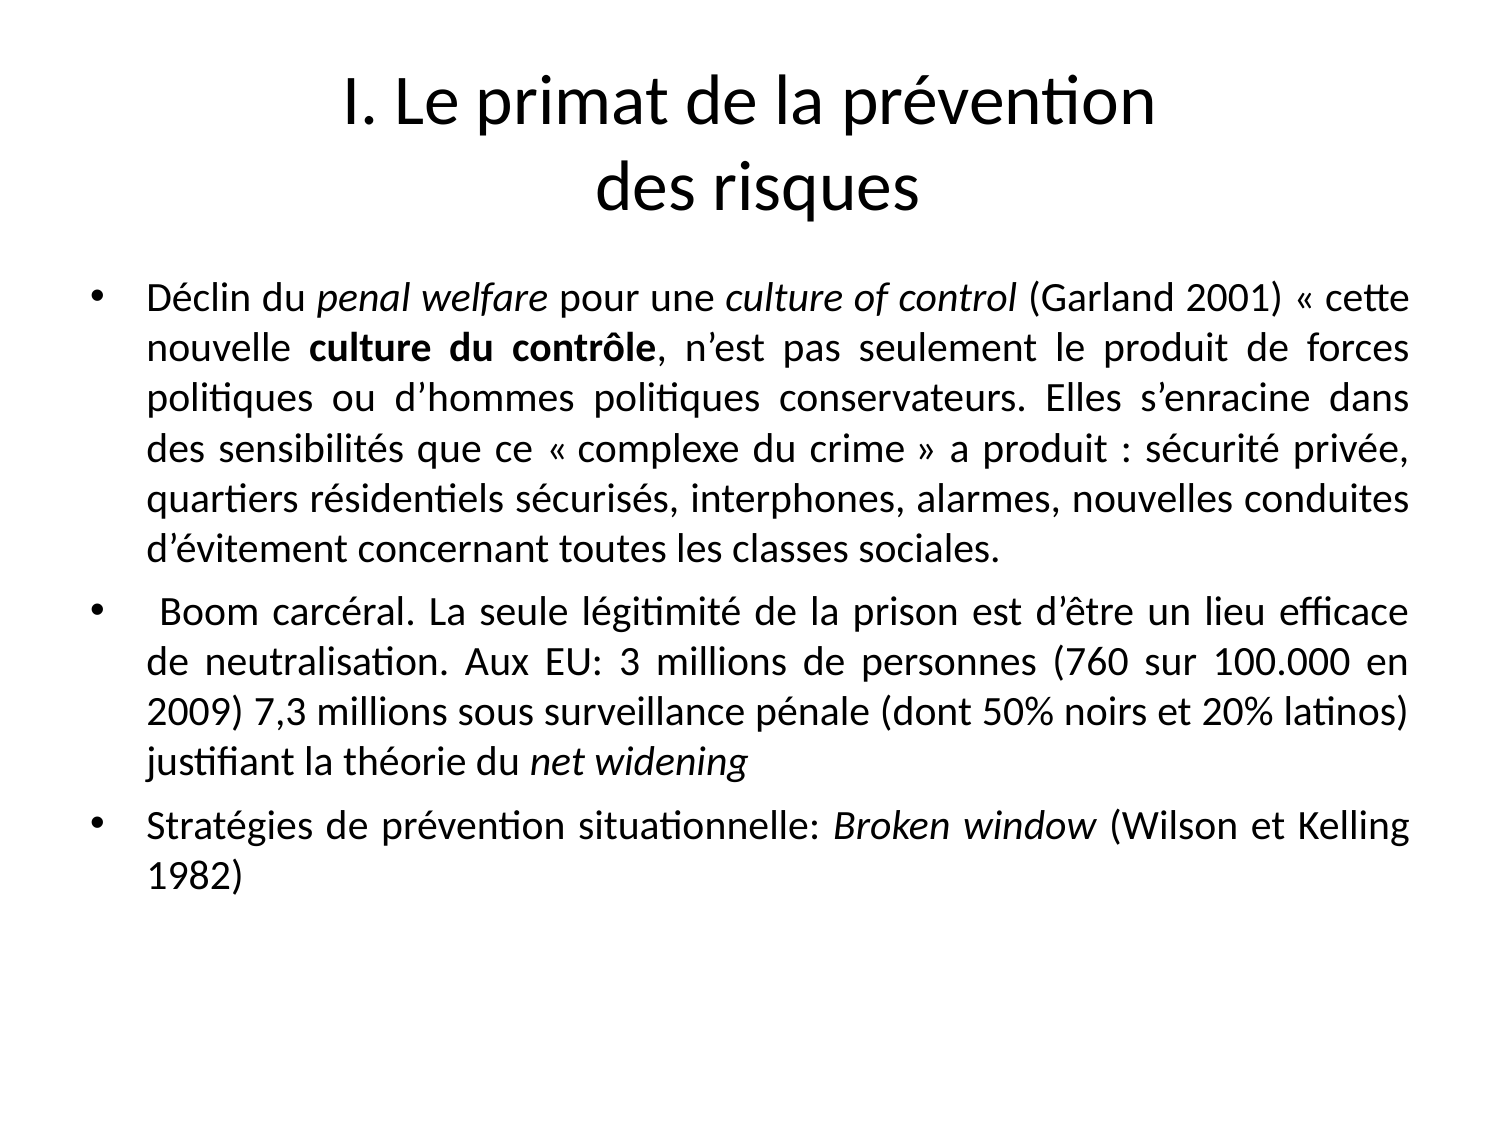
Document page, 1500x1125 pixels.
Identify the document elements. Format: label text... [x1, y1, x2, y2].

list Déclin du penal welfare pour une culture of control (Garland 2001) « cette nouvelle culture du contrôle, n’est pas seulement le produit de forces politiques ou d’hommes politiques conservateurs. Elles s’enracine dans des sensibilités que ce « complexe du crime » a produit : sécurité privée, quartiers résidentiels sécurisés, interphones, alarmes, nouvelles conduites d’évitement concernant toutes les classes sociales. Boom carcéral. La seule légitimité de la prison est d’être un lieu efficace de neutralisation. Aux EU: 3 millions de personnes (760 sur 100.000 en 2009) 7,3 millions sous surveillance pénale (dont 50% noirs et 20% latinos) justifiant la théorie du net widening Stratégies de prévention situationnelle: Broken window (Wilson et Kelling 1982) [75, 262, 1425, 1005]
title I. Le primat de la prévention des risques [75, 45, 1425, 233]
